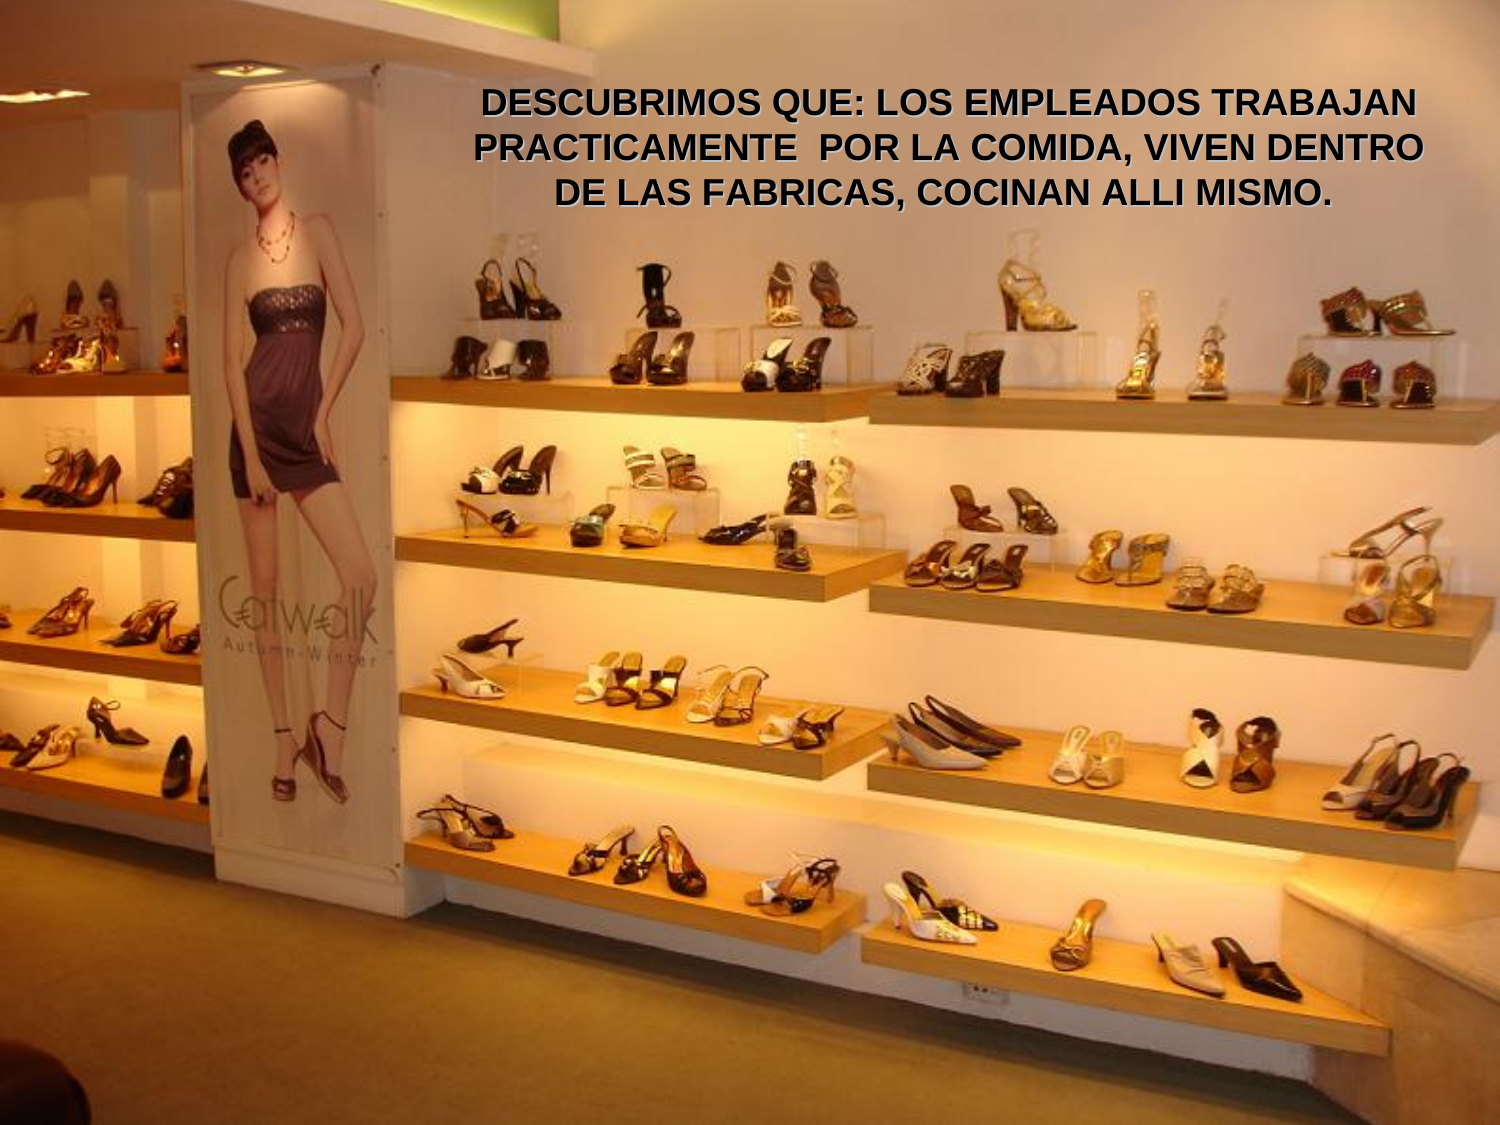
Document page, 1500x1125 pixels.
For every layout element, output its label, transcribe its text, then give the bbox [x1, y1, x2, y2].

text_box DESCUBRIMOS QUE: LOS EMPLEADOS TRABAJAN PRACTICAMENTE POR LA COMIDA, VIVEN DENTRO DE LAS FABRICAS, COCINAN ALLI MISMO. [433, 70, 1465, 221]
picture [0, 0, 1500, 1125]
